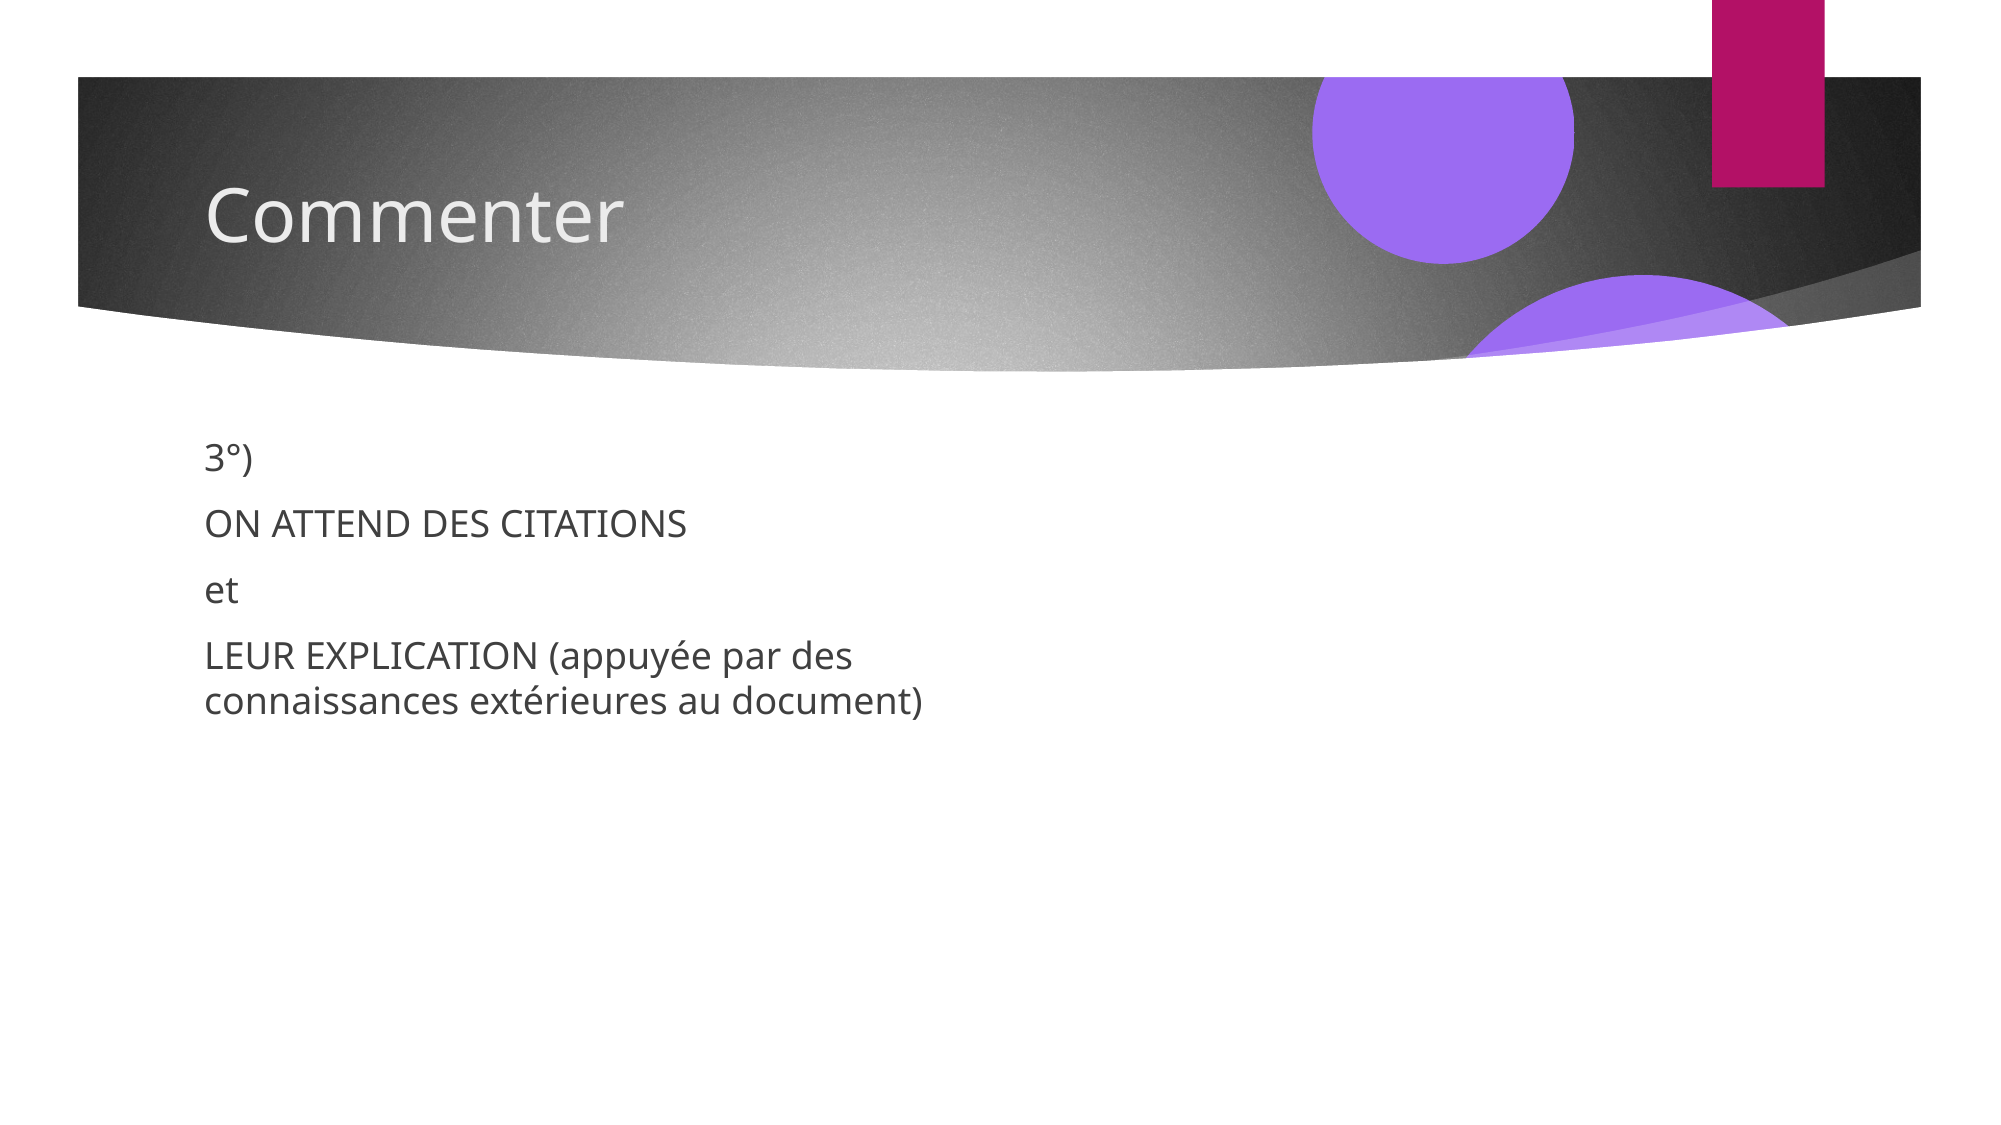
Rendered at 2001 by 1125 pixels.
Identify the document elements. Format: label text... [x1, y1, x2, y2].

picture [79, 78, 1613, 371]
title Commenter [189, 159, 1627, 276]
list 3°) ON ATTEND DES CITATIONS et LEUR EXPLICATION (appuyée par des connaissances extérieures au document) [189, 427, 981, 988]
picture [1564, 78, 1920, 300]
